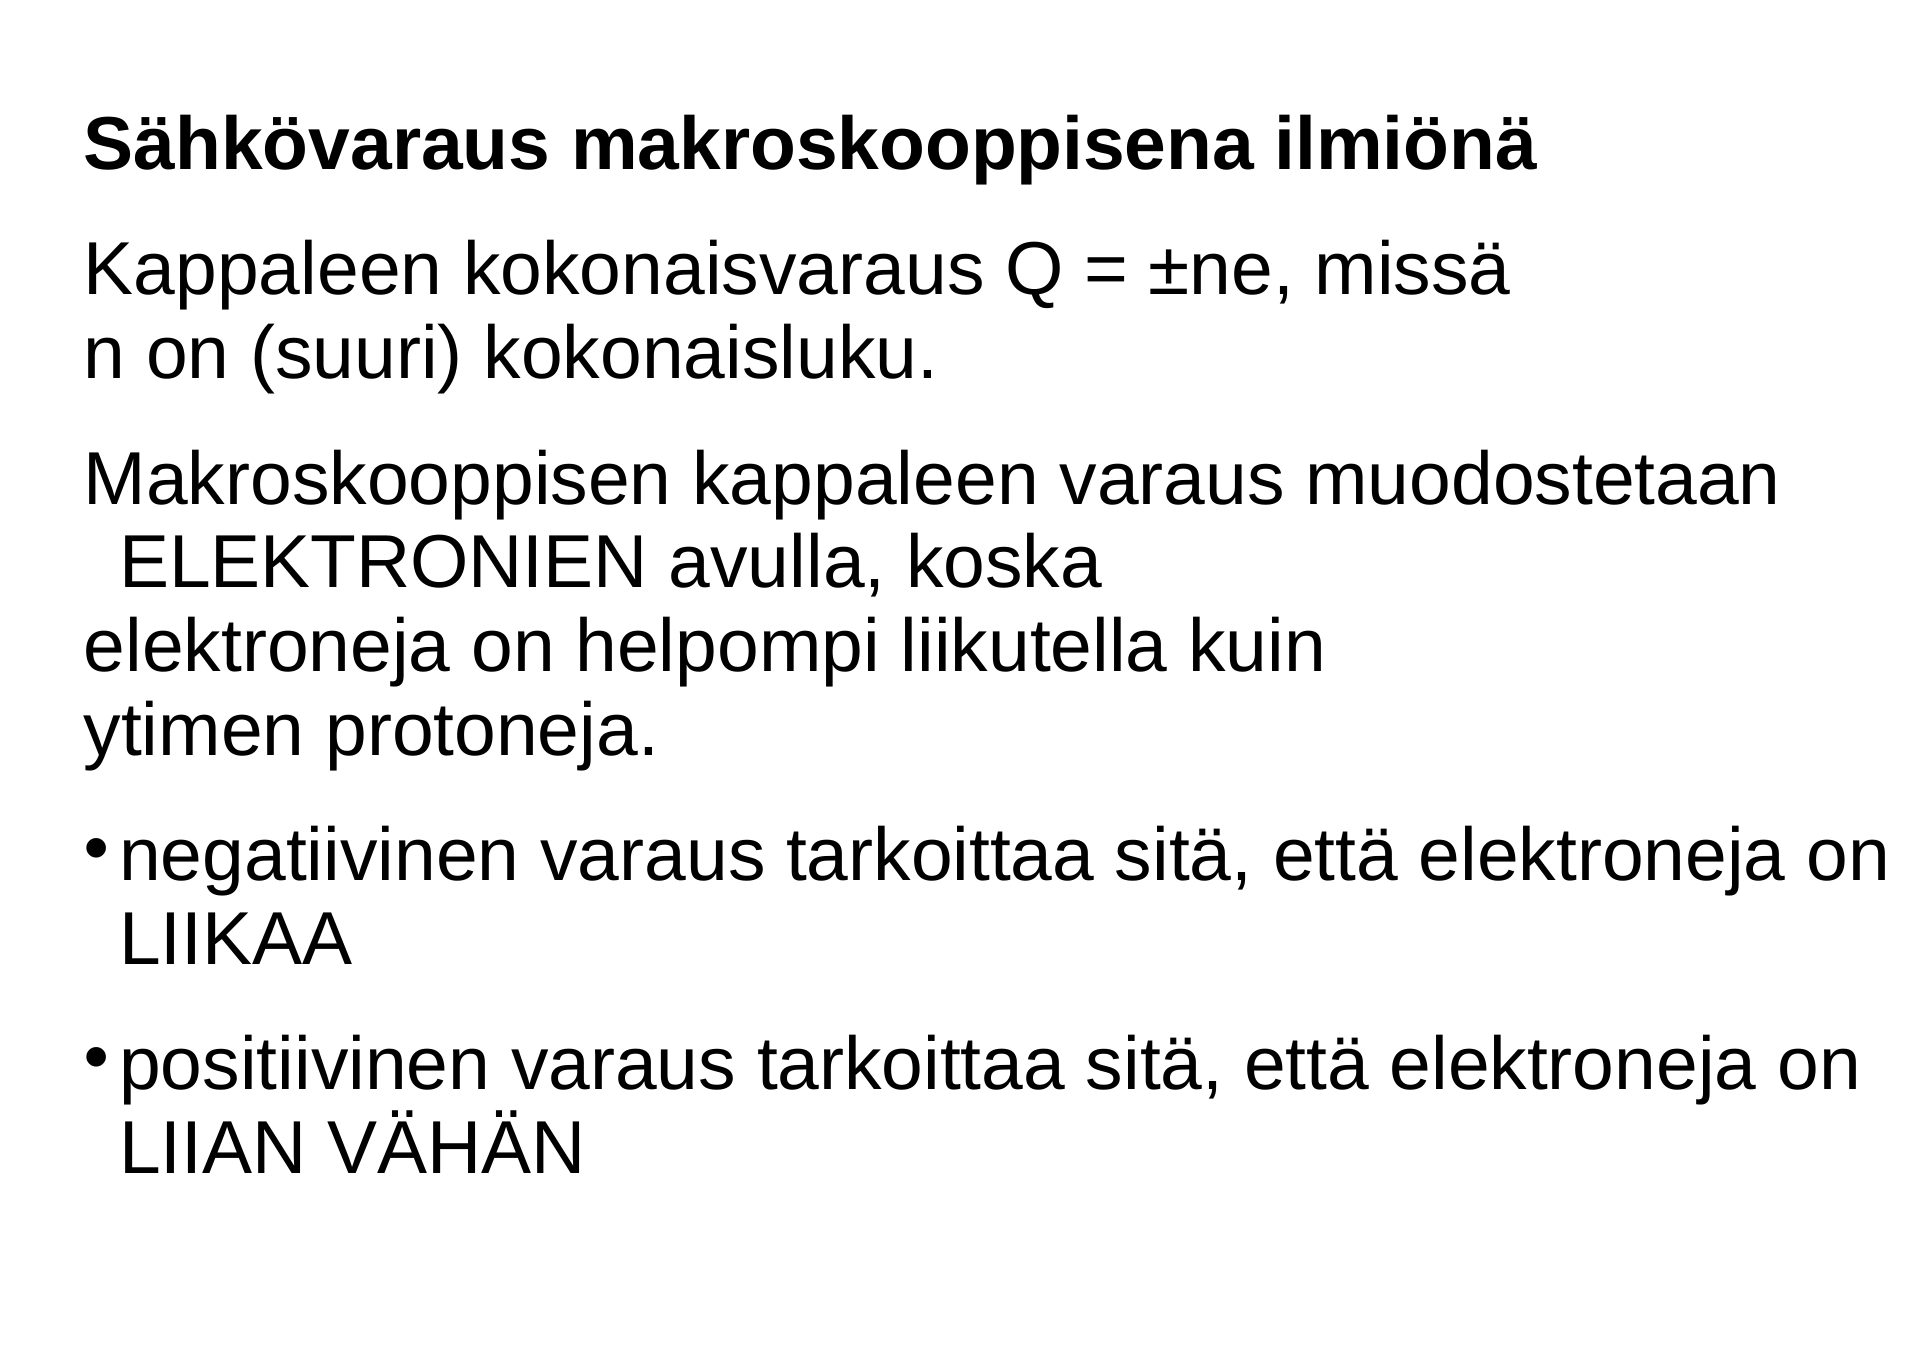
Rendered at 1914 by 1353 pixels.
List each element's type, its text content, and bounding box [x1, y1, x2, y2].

text_box Sähkövaraus makroskooppisena ilmiönä Kappaleen kokonaisvaraus Q = ±ne, missä n on (suuri) kokonaisluku. Makroskooppisen kappaleen varaus muodostetaan ELEKTRONIEN avulla, koska elektroneja on helpompi liikutella kuin ytimen protoneja. negatiivinen varaus tarkoittaa sitä, että elektroneja on LIIKAA positiivinen varaus tarkoittaa sitä, että elektroneja on LIIAN VÄHÄN [68, 89, 1914, 1353]
